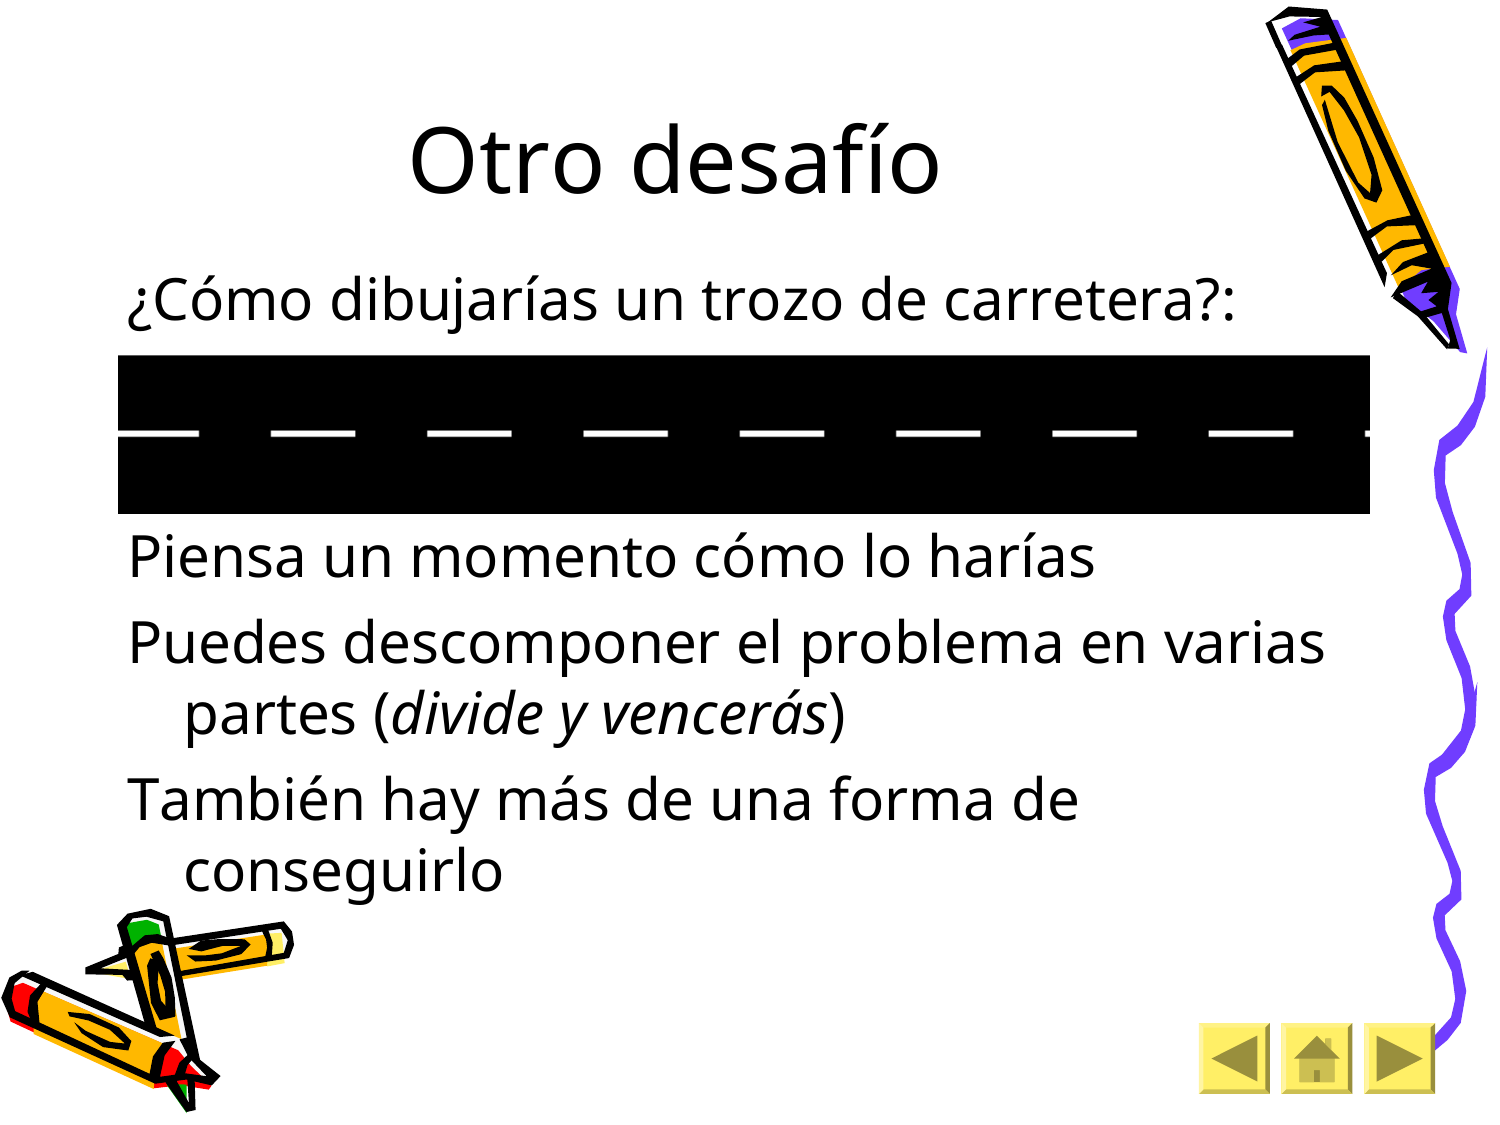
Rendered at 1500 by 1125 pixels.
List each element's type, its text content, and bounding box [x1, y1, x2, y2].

text_box [1366, 1023, 1436, 1094]
text_box [1283, 1023, 1353, 1094]
text_box [1200, 1023, 1270, 1094]
list ¿Cómo dibujarías un trozo de carretera?: Piensa un momento cómo lo harías Puedes descomponer el problema en varias partes (divide y vencerás) También hay más de una forma de conseguirlo [112, 255, 1375, 977]
title Otro desafío [112, 66, 1240, 229]
picture [118, 354, 1370, 514]
